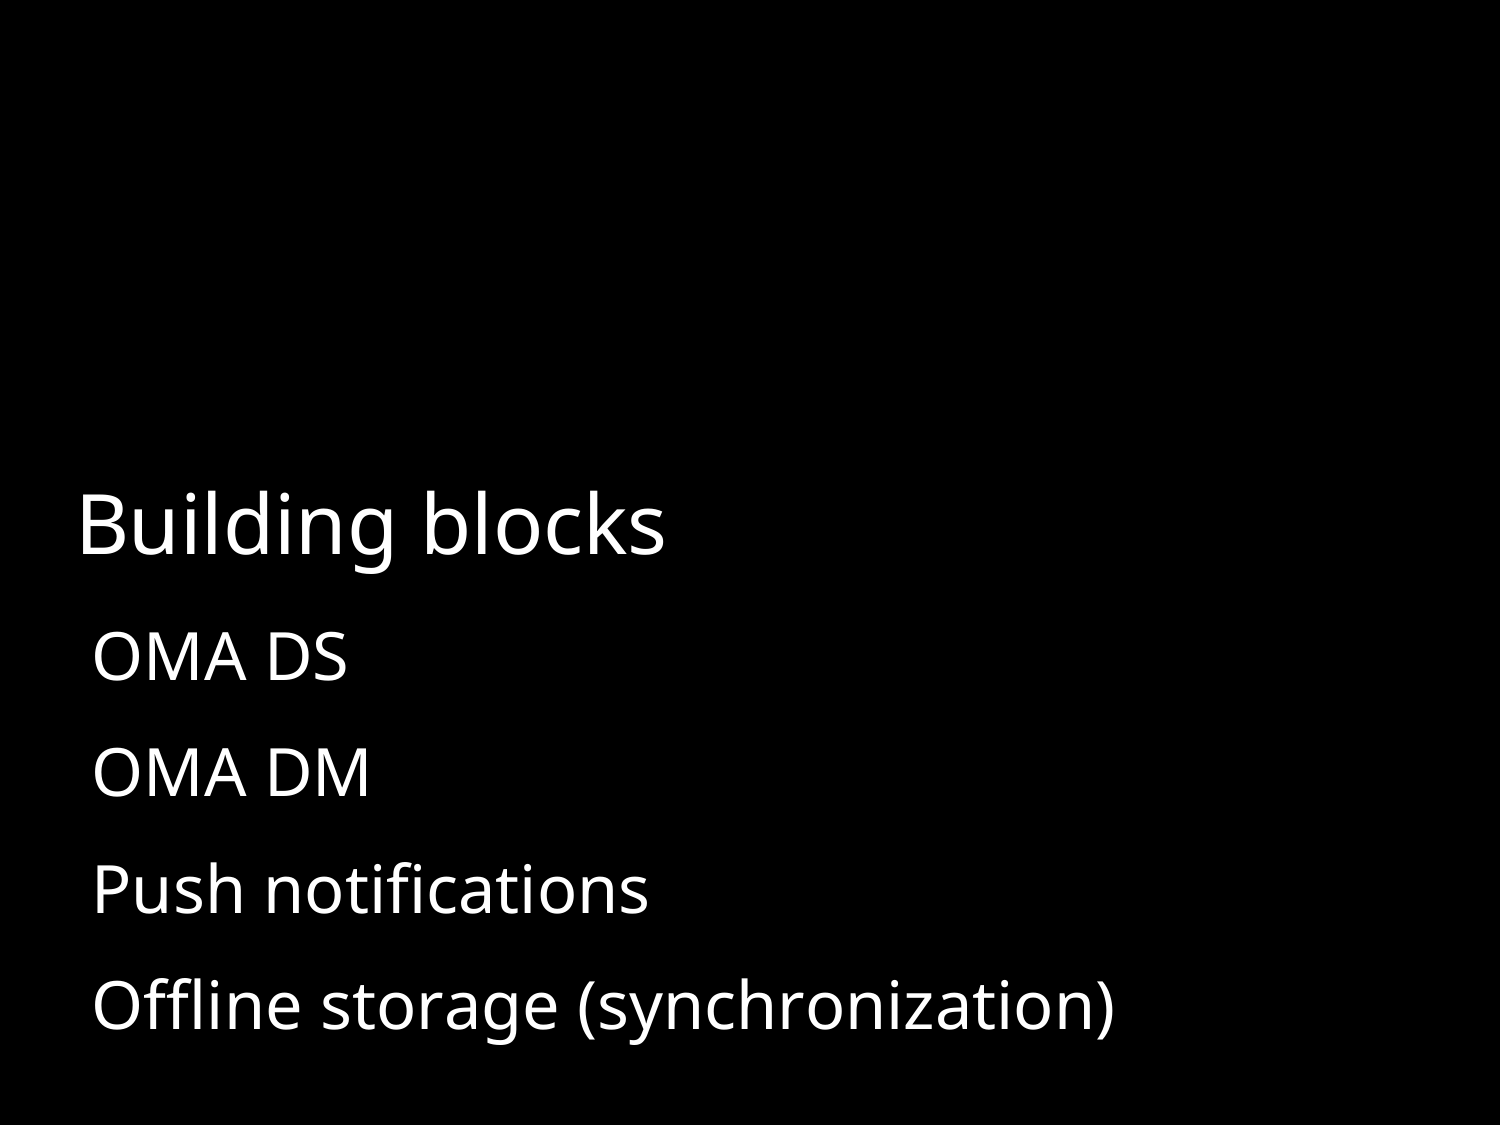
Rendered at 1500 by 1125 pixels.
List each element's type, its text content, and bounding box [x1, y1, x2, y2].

list OMA DS OMA DM Push notifications Offline storage (synchronization) [75, 600, 1426, 1015]
title Building blocks [75, 428, 1414, 600]
